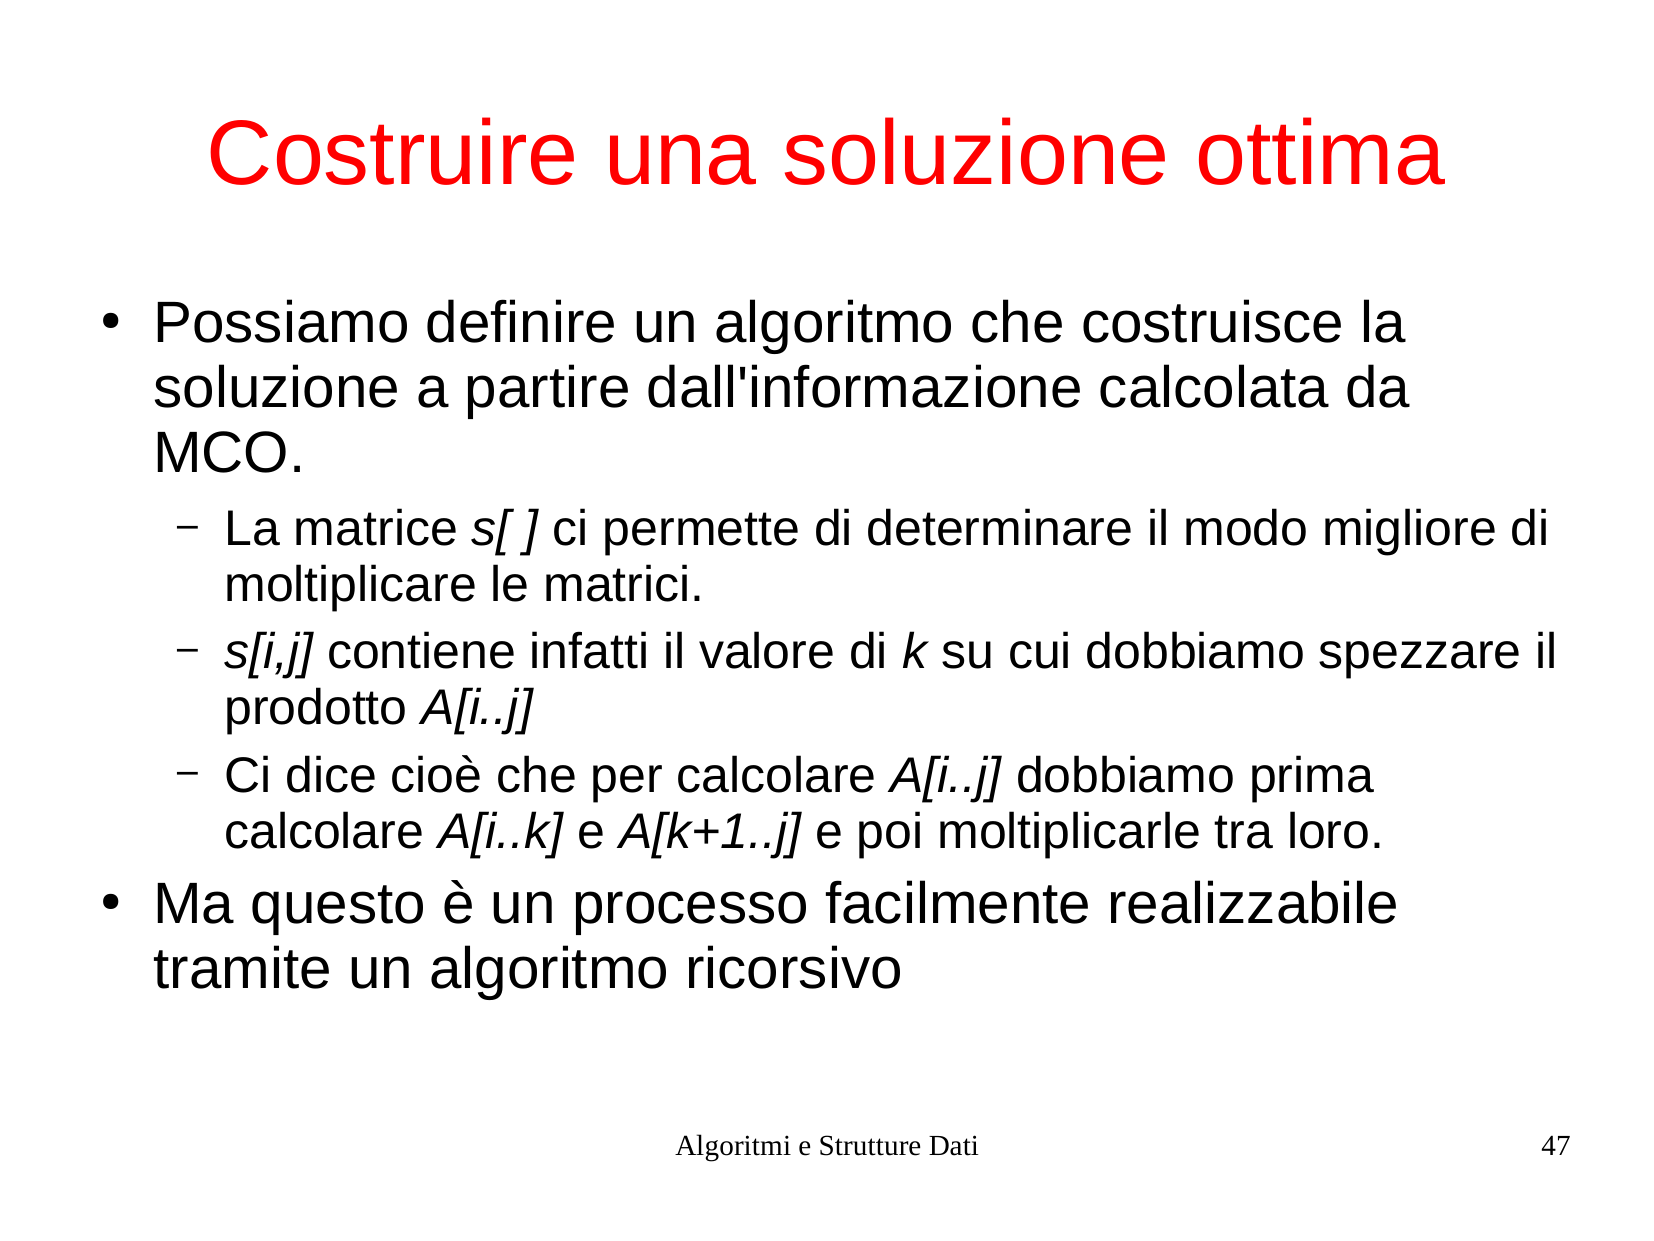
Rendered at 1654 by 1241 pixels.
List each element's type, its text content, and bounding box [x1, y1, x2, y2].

title Costruire una soluzione ottima [82, 49, 1571, 257]
list Possiamo definire un algoritmo che costruisce la soluzione a partire dall'informazione calcolata da MCO. La matrice s[ ] ci permette di determinare il modo migliore di moltiplicare le matrici. s[i,j] contiene infatti il valore di k su cui dobbiamo spezzare il prodotto A[i..j] Ci dice cioè che per calcolare A[i..j] dobbiamo prima calcolare A[i..k] e A[k+1..j] e poi moltiplicarle tra loro. Ma questo è un processo facilmente realizzabile tramite un algoritmo ricorsivo [82, 290, 1571, 1109]
